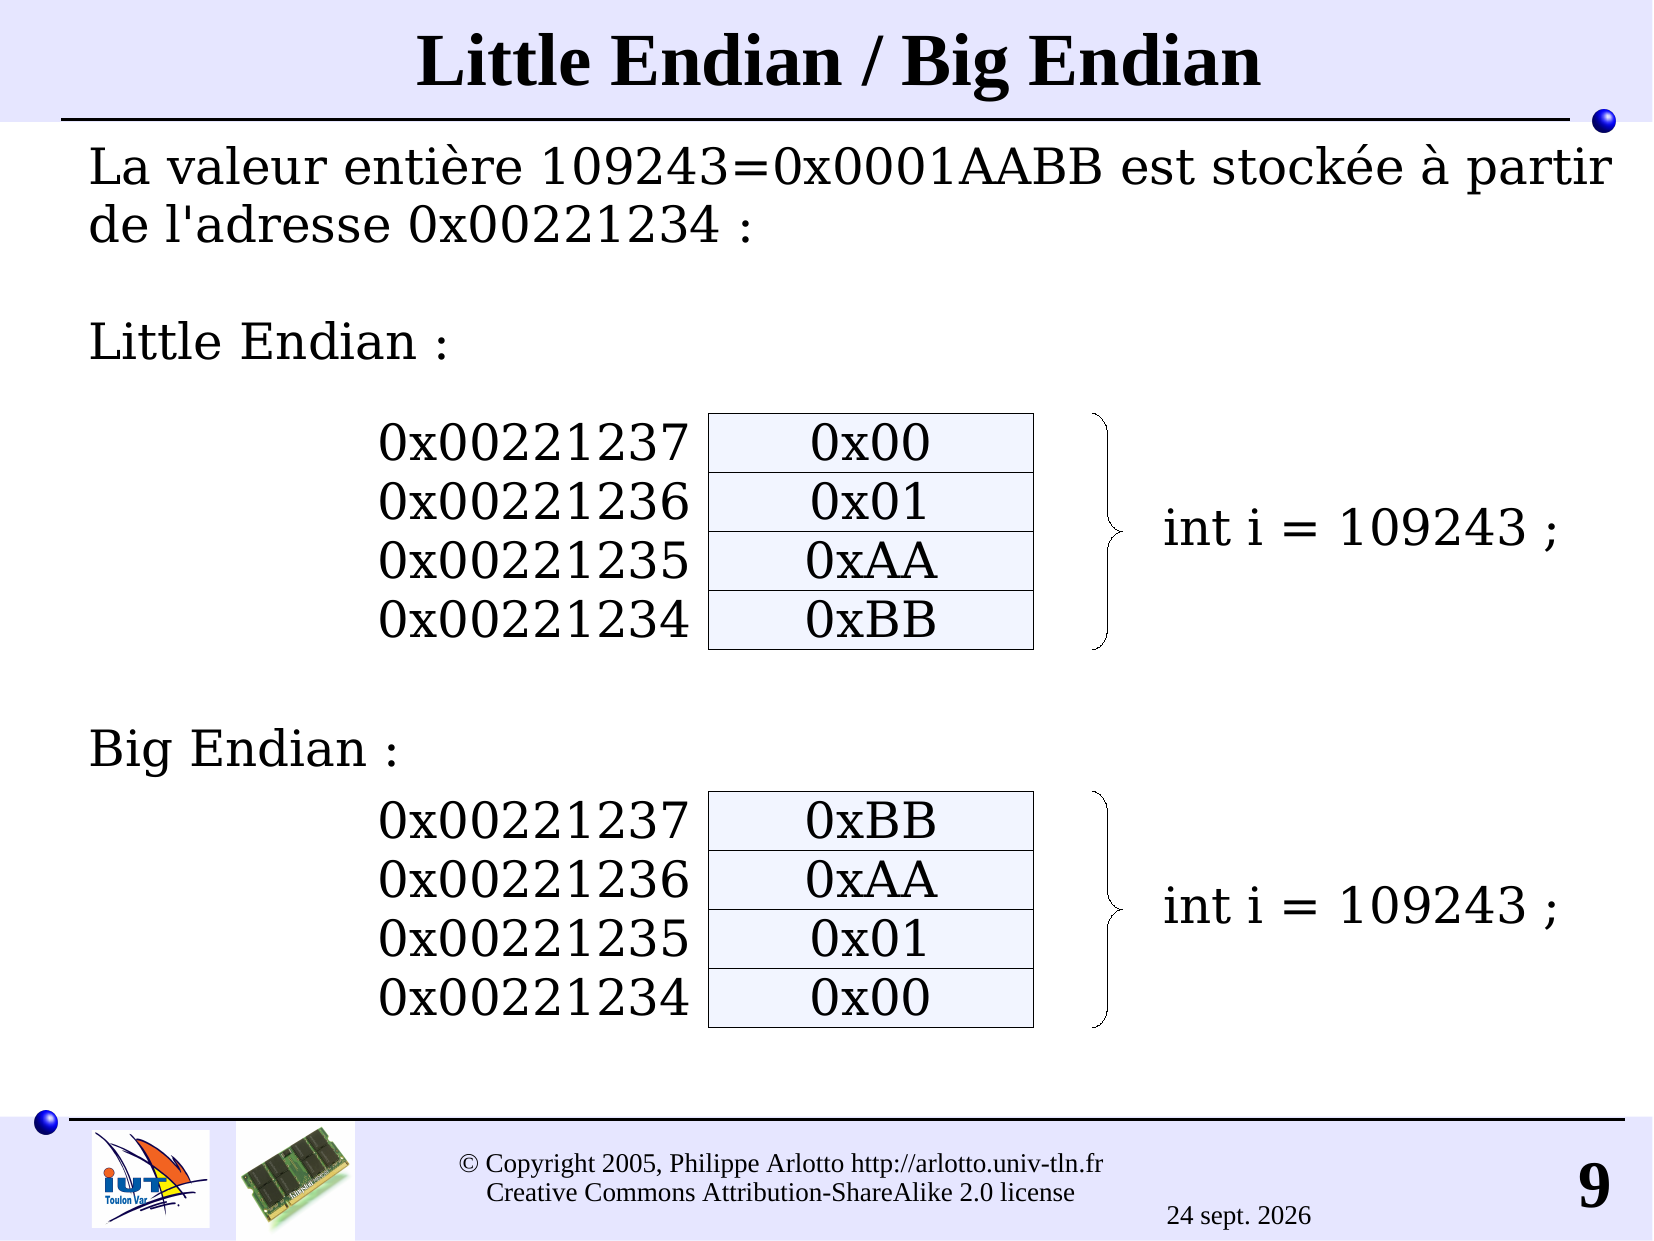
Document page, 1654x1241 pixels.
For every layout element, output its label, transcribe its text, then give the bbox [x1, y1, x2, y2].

text_box int i = 109243 ; [1163, 876, 1562, 936]
picture [236, 1128, 355, 1241]
text_box 0x01 [708, 909, 1034, 968]
text_box 0x00221235 [372, 532, 697, 591]
text_box 0xBB [708, 590, 1034, 650]
text_box 0x00221236 [372, 473, 697, 532]
text_box La valeur entière 109243=0x0001AABB est stockée à partir de l'adresse 0x00221234 : Little Endian : Big Endian : [88, 138, 1613, 1128]
text_box int i = 109243 ; [1163, 498, 1562, 558]
text_box 0x00 [708, 968, 1034, 1028]
text_box 0xAA [708, 850, 1034, 909]
text_box 0x00221236 [372, 851, 697, 910]
title Little Endian / Big Endian [95, 11, 1585, 110]
text_box 0x00221234 [372, 969, 697, 1028]
text_box 0x00221235 [372, 910, 697, 969]
text_box 0x00221237 [372, 791, 697, 851]
text_box 0x00221237 [372, 413, 697, 473]
text_box 0xAA [708, 531, 1034, 590]
text_box 0xBB [708, 791, 1034, 850]
